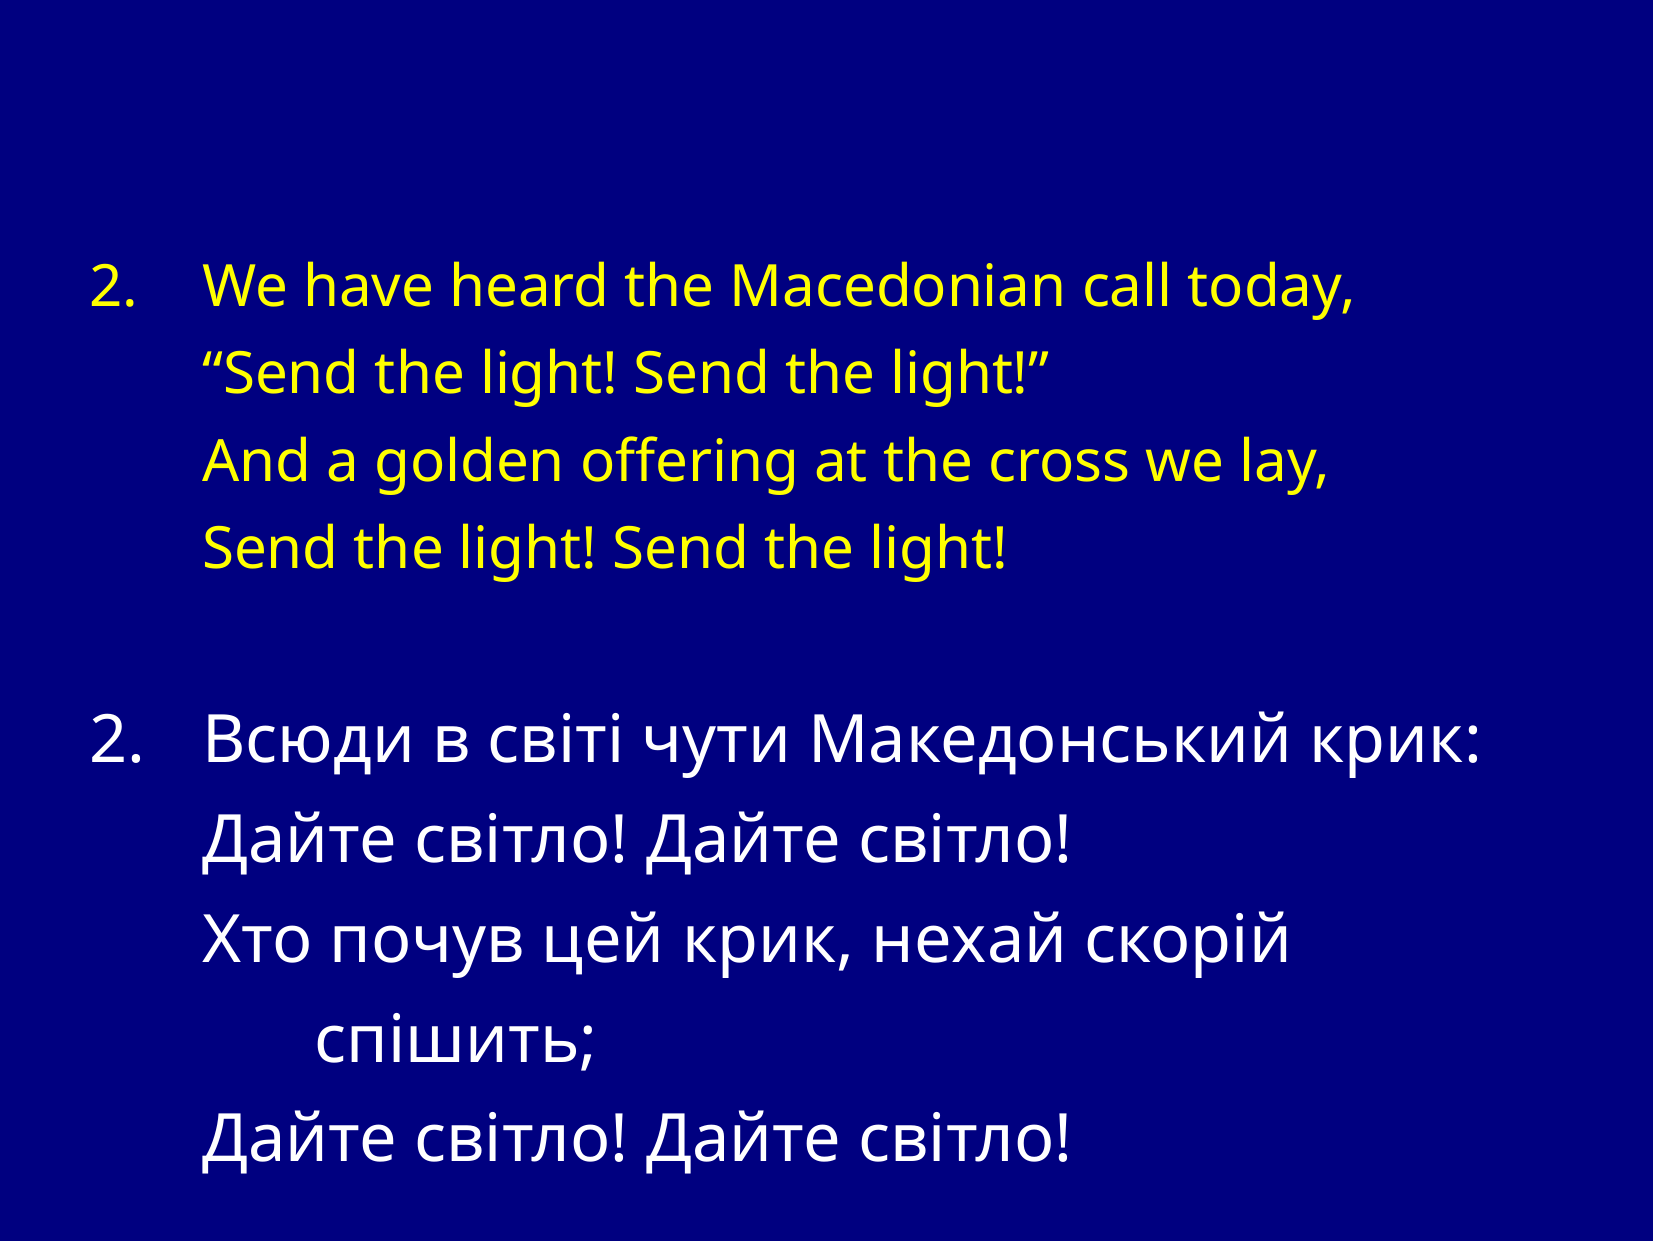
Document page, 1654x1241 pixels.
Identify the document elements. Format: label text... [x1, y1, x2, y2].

text_box 2. Всюди в світі чути Македонський крик: Дайте світло! Дайте світло! Хто почув цей крик, нехай скорій спішить; Дайте світло! Дайте світло! [75, 675, 1651, 1163]
text_box 2. We have heard the Macedonian call today, “Send the light! Send the light!” And a golden offering at the cross we lay, Send the light! Send the light! [75, 150, 1576, 638]
